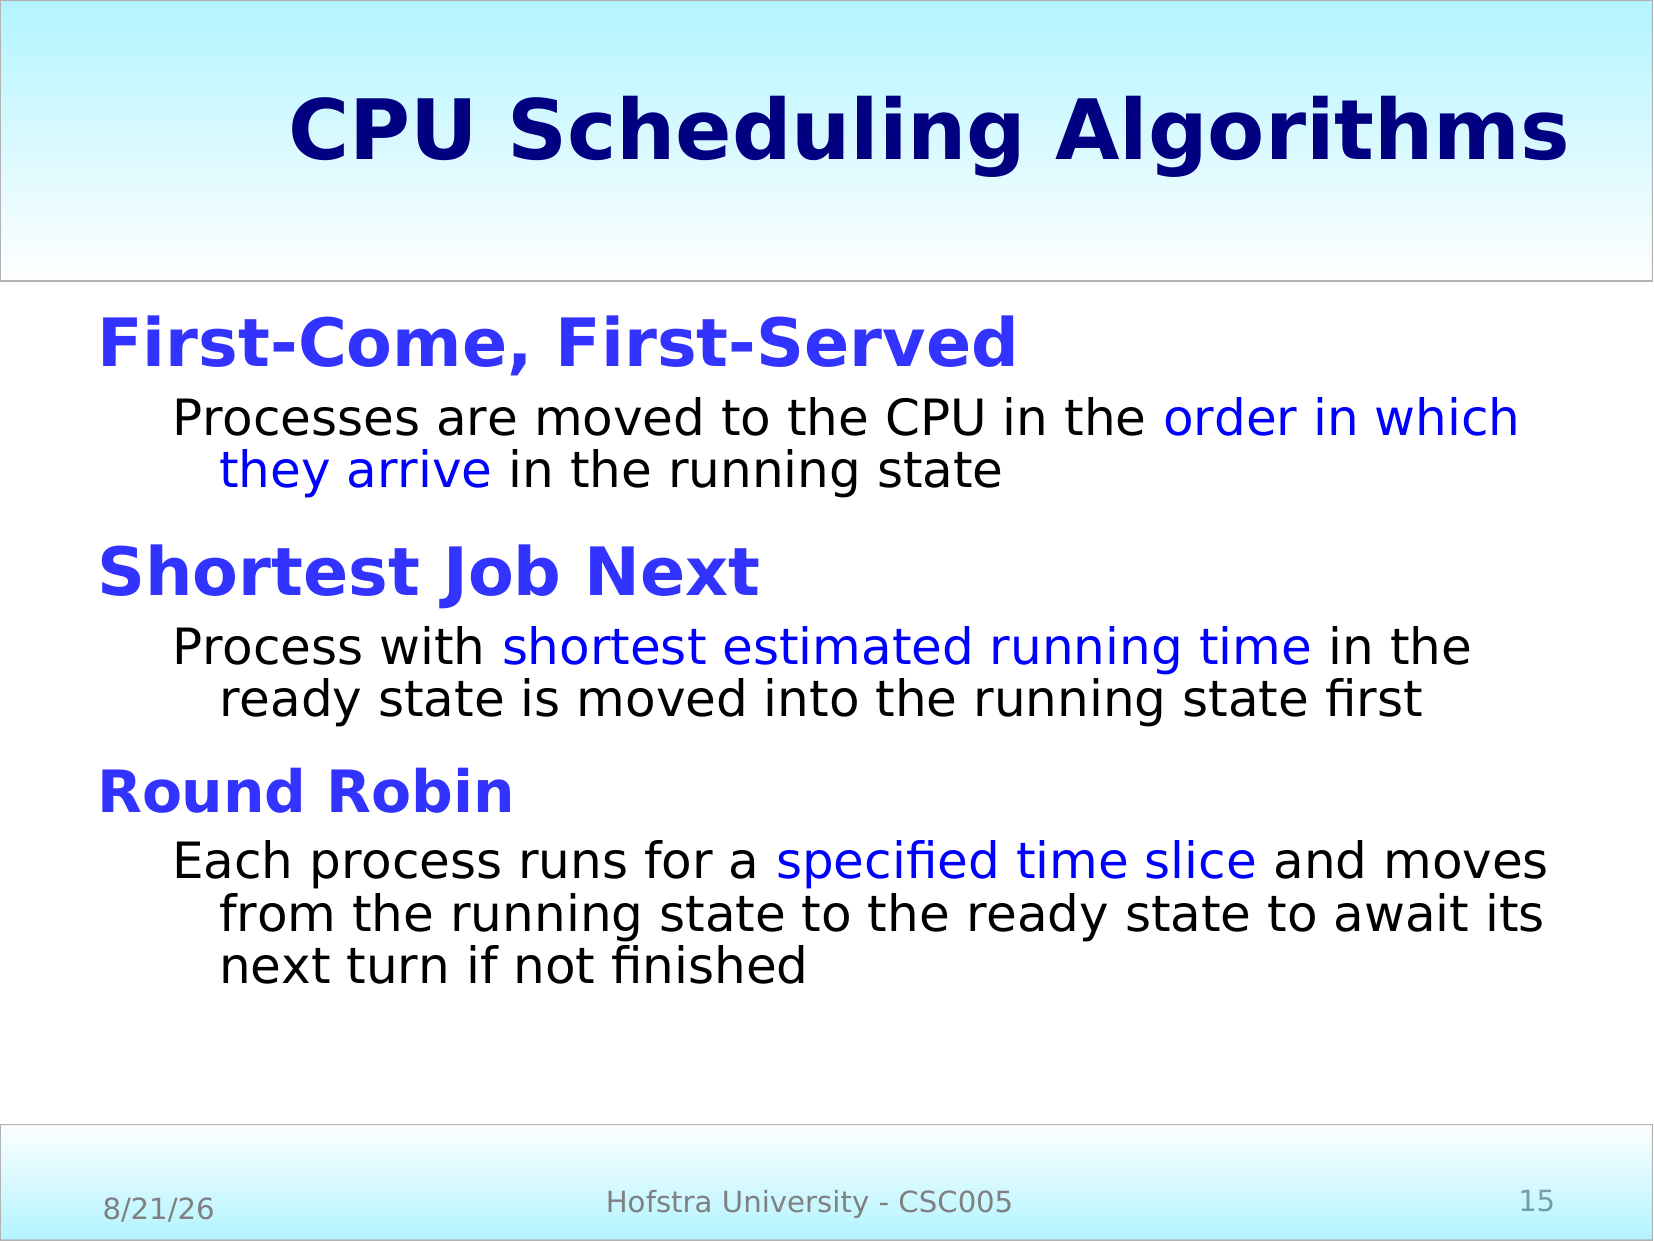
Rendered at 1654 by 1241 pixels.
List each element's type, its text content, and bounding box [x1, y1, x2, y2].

title CPU Scheduling Algorithms [247, 12, 1612, 250]
list First-Come, First-Served Processes are moved to the CPU in the order in which they arrive in the running state Shortest Job Next Process with shortest estimated running time in the ready state is moved into the running state first Round Robin Each process runs for a specified time slice and moves from the running state to the ready state to await its next turn if not finished [82, 303, 1571, 1152]
